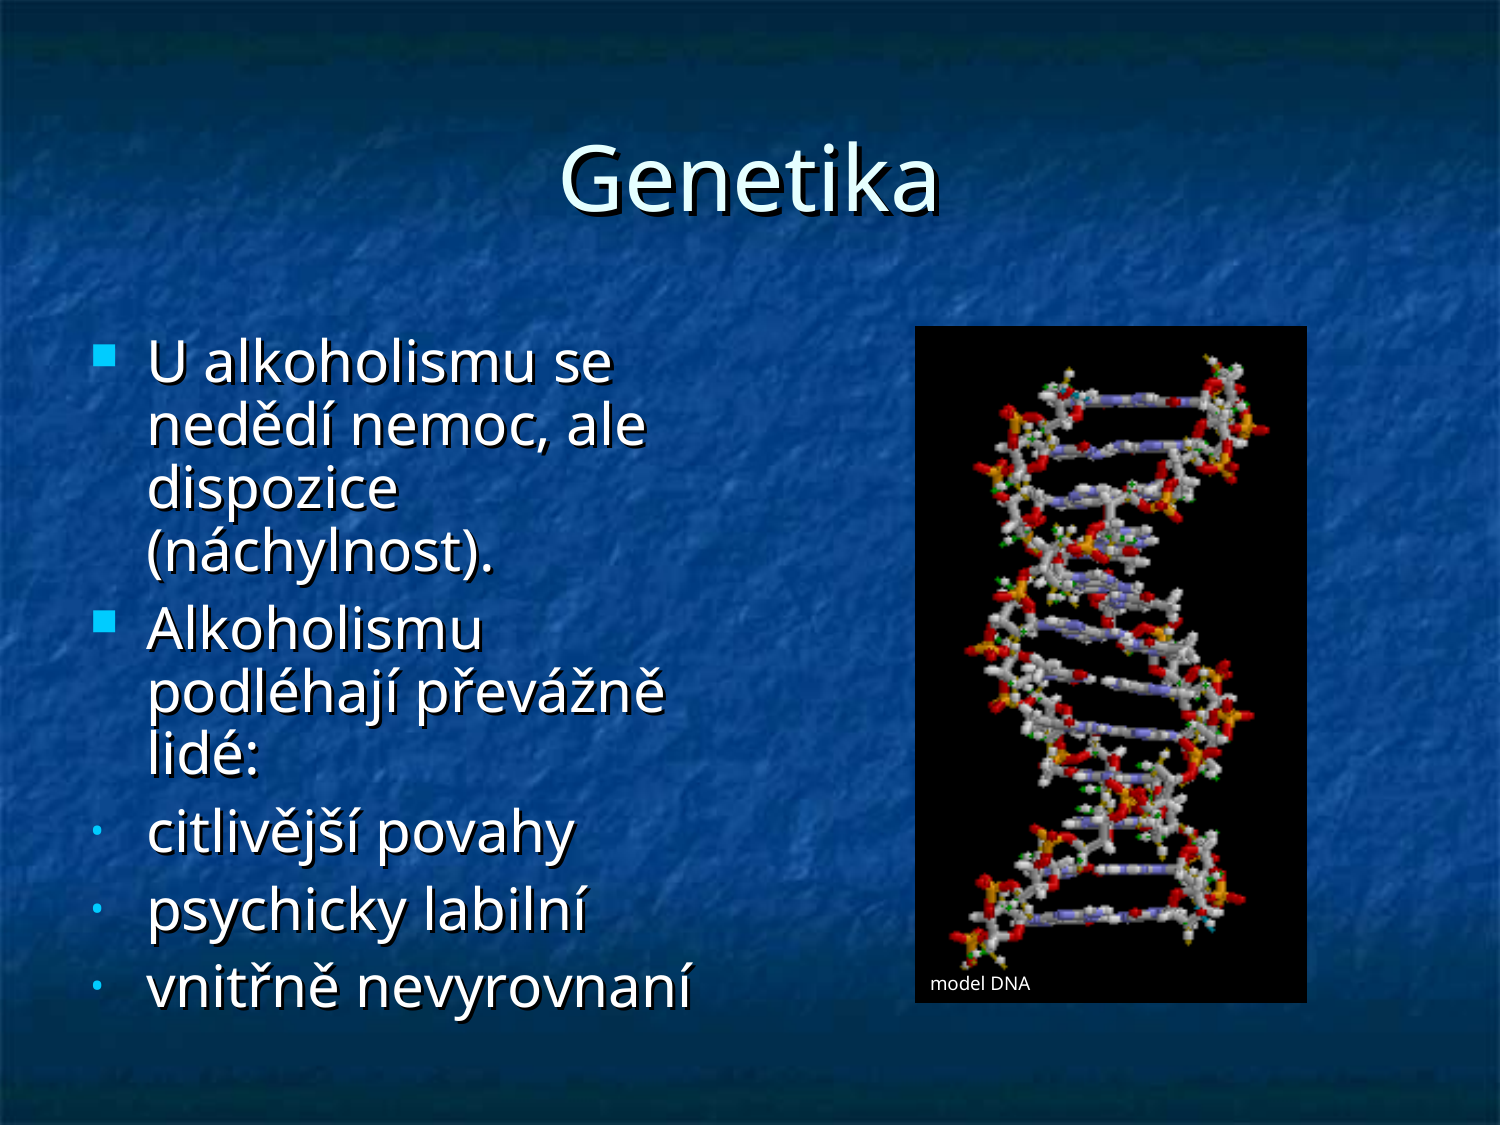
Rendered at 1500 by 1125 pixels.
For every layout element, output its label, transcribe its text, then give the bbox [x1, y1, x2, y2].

text_box [915, 326, 1307, 1003]
text_box model DNA [915, 964, 1108, 1003]
picture [0, 0, 1500, 1125]
title Genetika [75, 62, 1426, 288]
list U alkoholismu se nedědí nemoc, ale dispozice (náchylnost). Alkoholismu podléhají převážně lidé: citlivější povahy psychicky labilní vnitřně nevyrovnaní [75, 324, 738, 1001]
